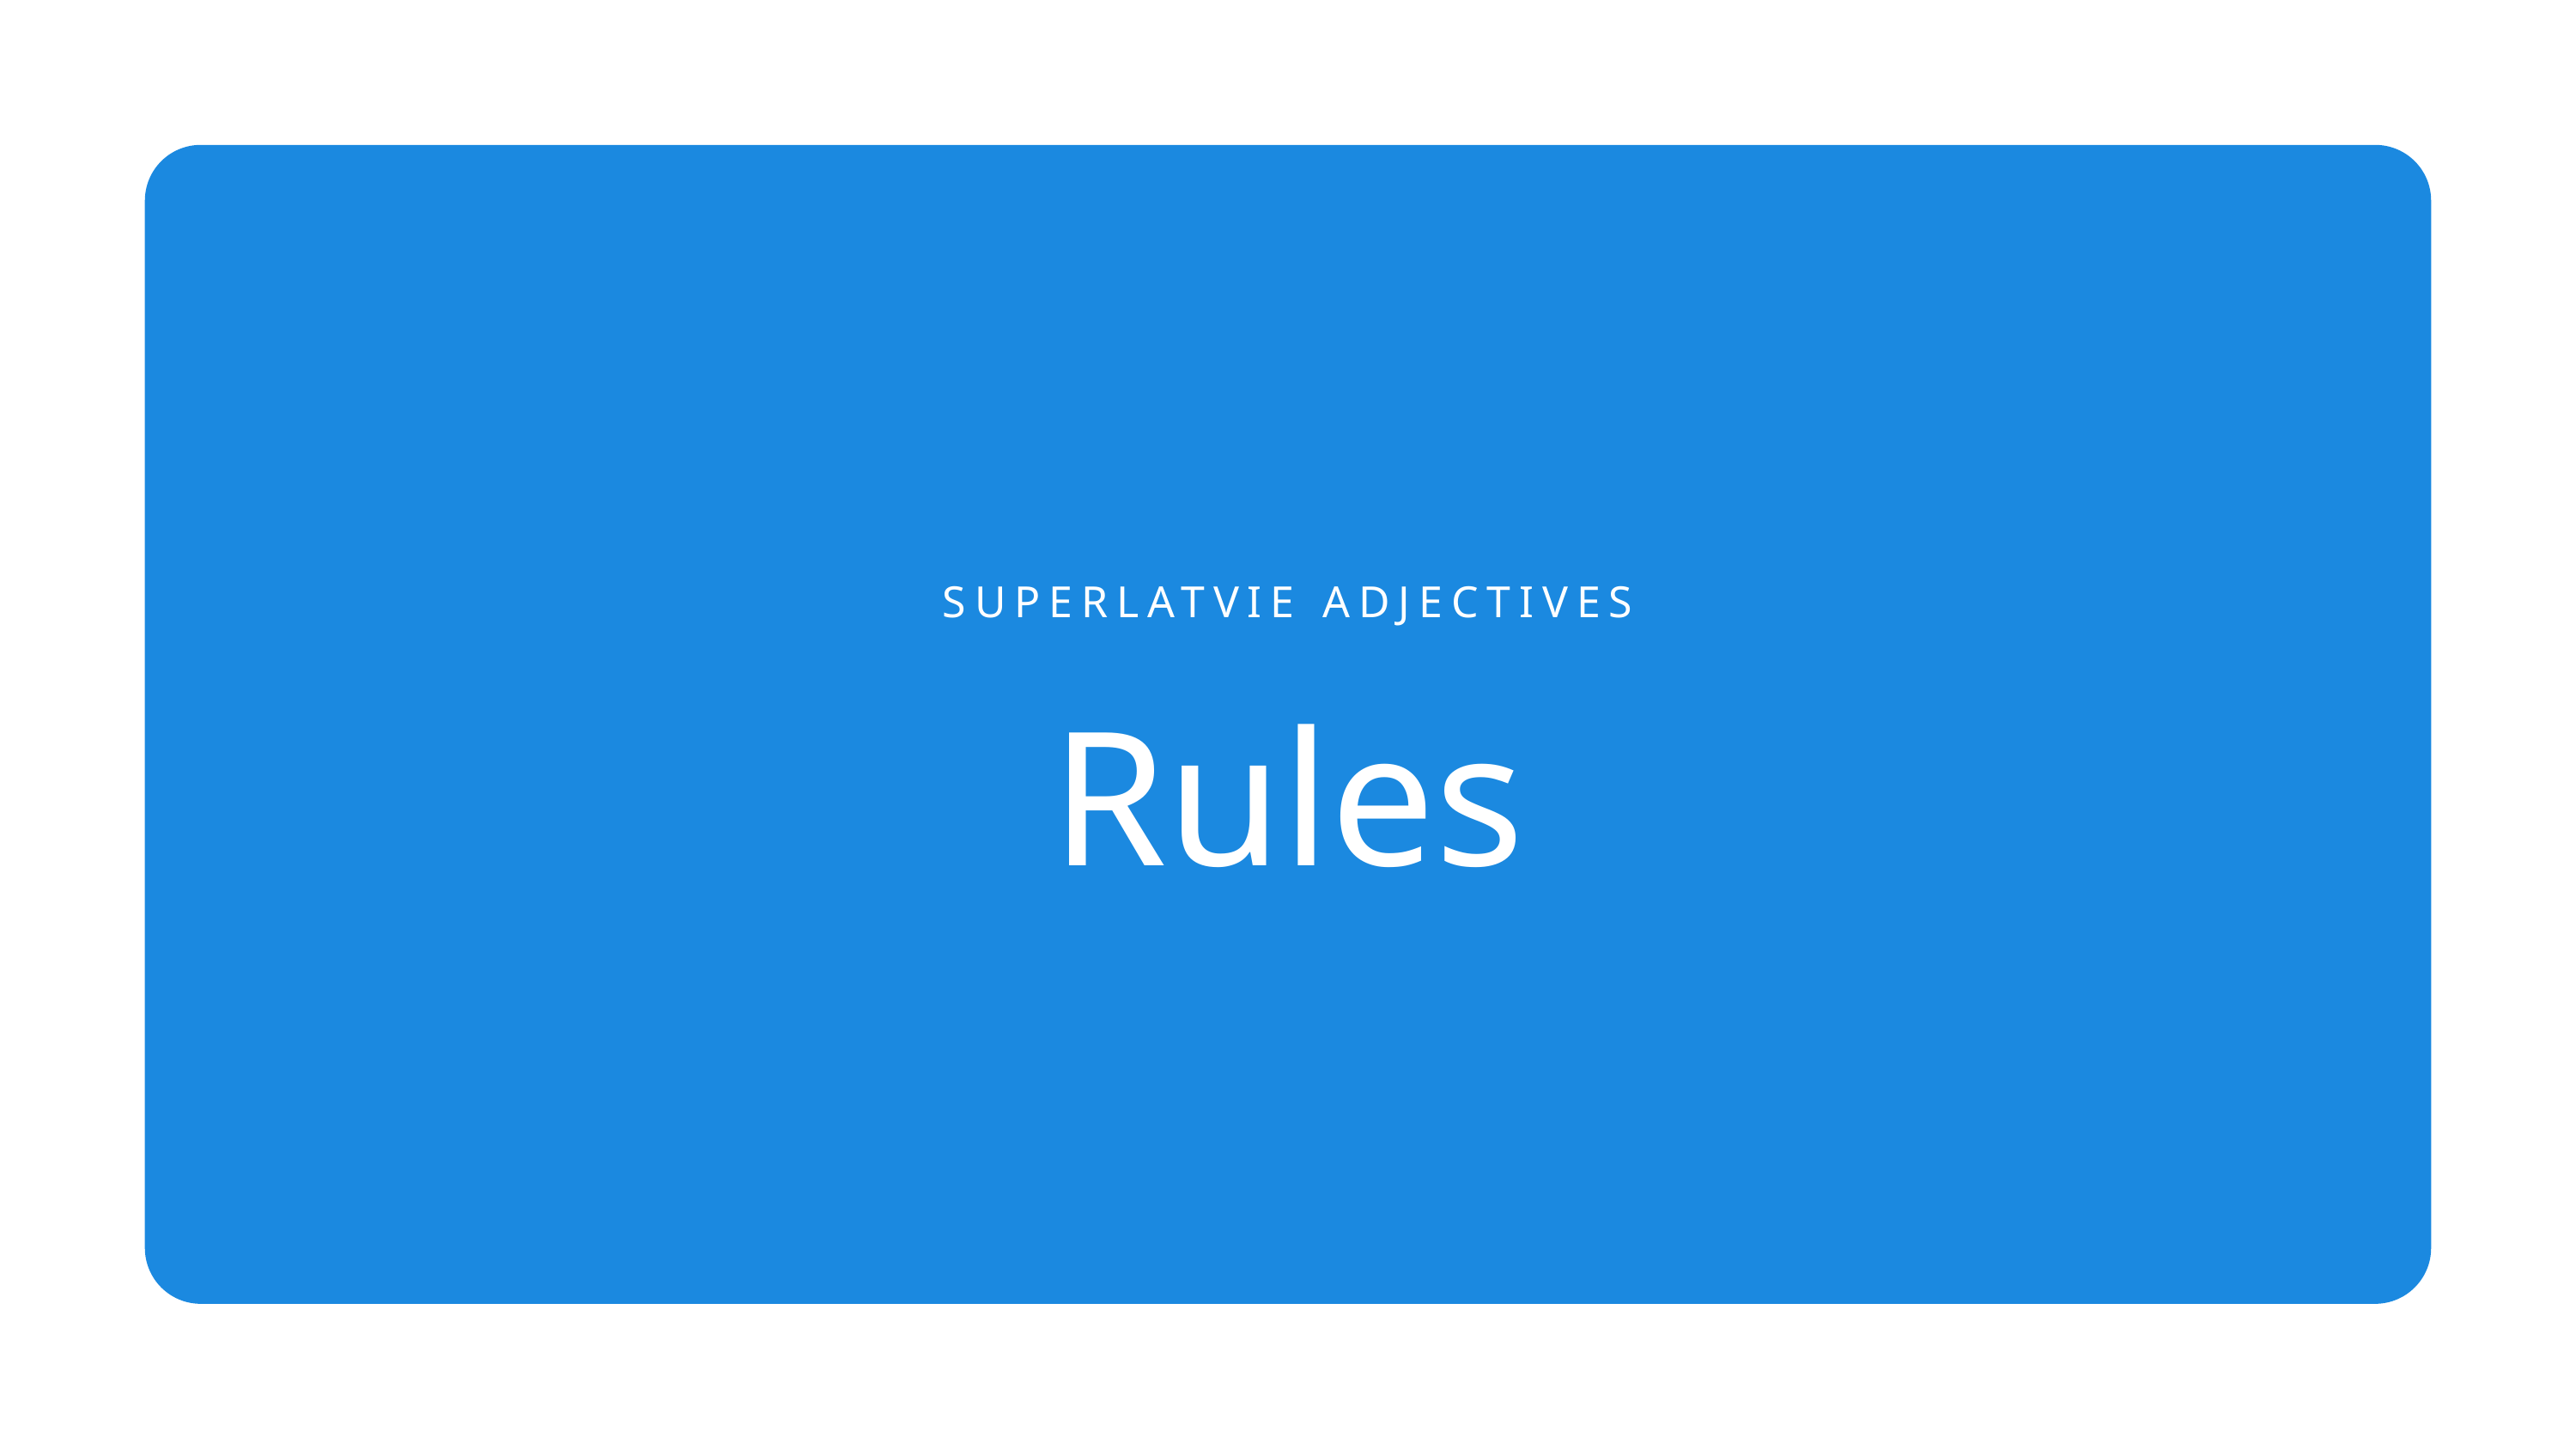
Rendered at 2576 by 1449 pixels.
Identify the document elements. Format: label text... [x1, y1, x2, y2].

text_box SUPERLATVIE ADJECTIVES [497, 566, 2079, 621]
text_box Rules [497, 642, 2079, 877]
text_box [144, 144, 2432, 1304]
